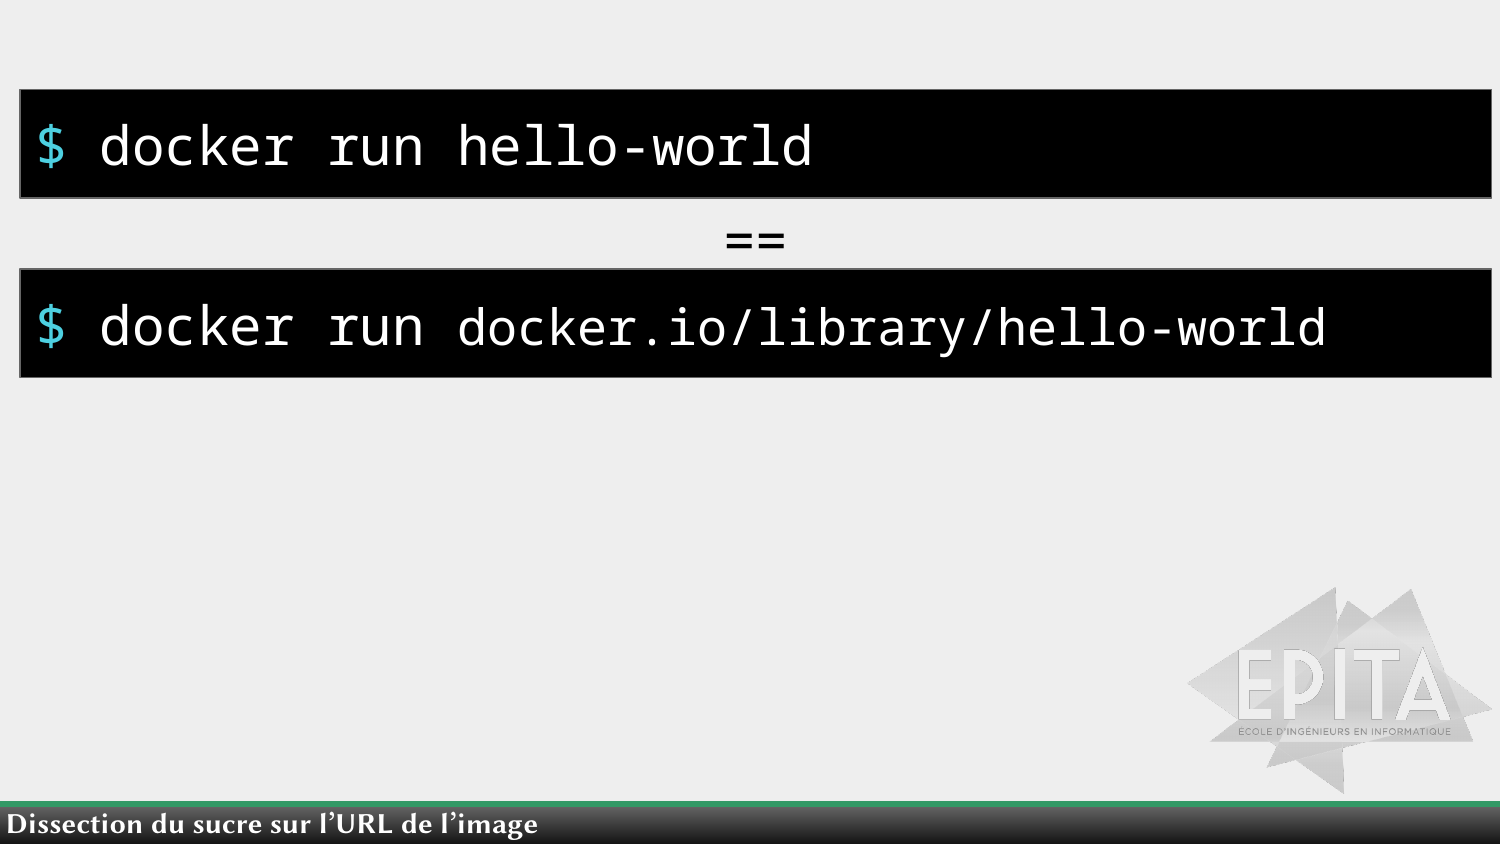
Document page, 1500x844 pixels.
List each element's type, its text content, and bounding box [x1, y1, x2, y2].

picture [1187, 587, 1492, 794]
title Dissection du sucre sur l’URL de l’image [5, 801, 1075, 844]
text_box $ docker run docker.io/library/hello-world [20, 269, 1492, 378]
text_box == [21, 198, 1490, 269]
text_box $ docker run hello-world [20, 89, 1492, 198]
